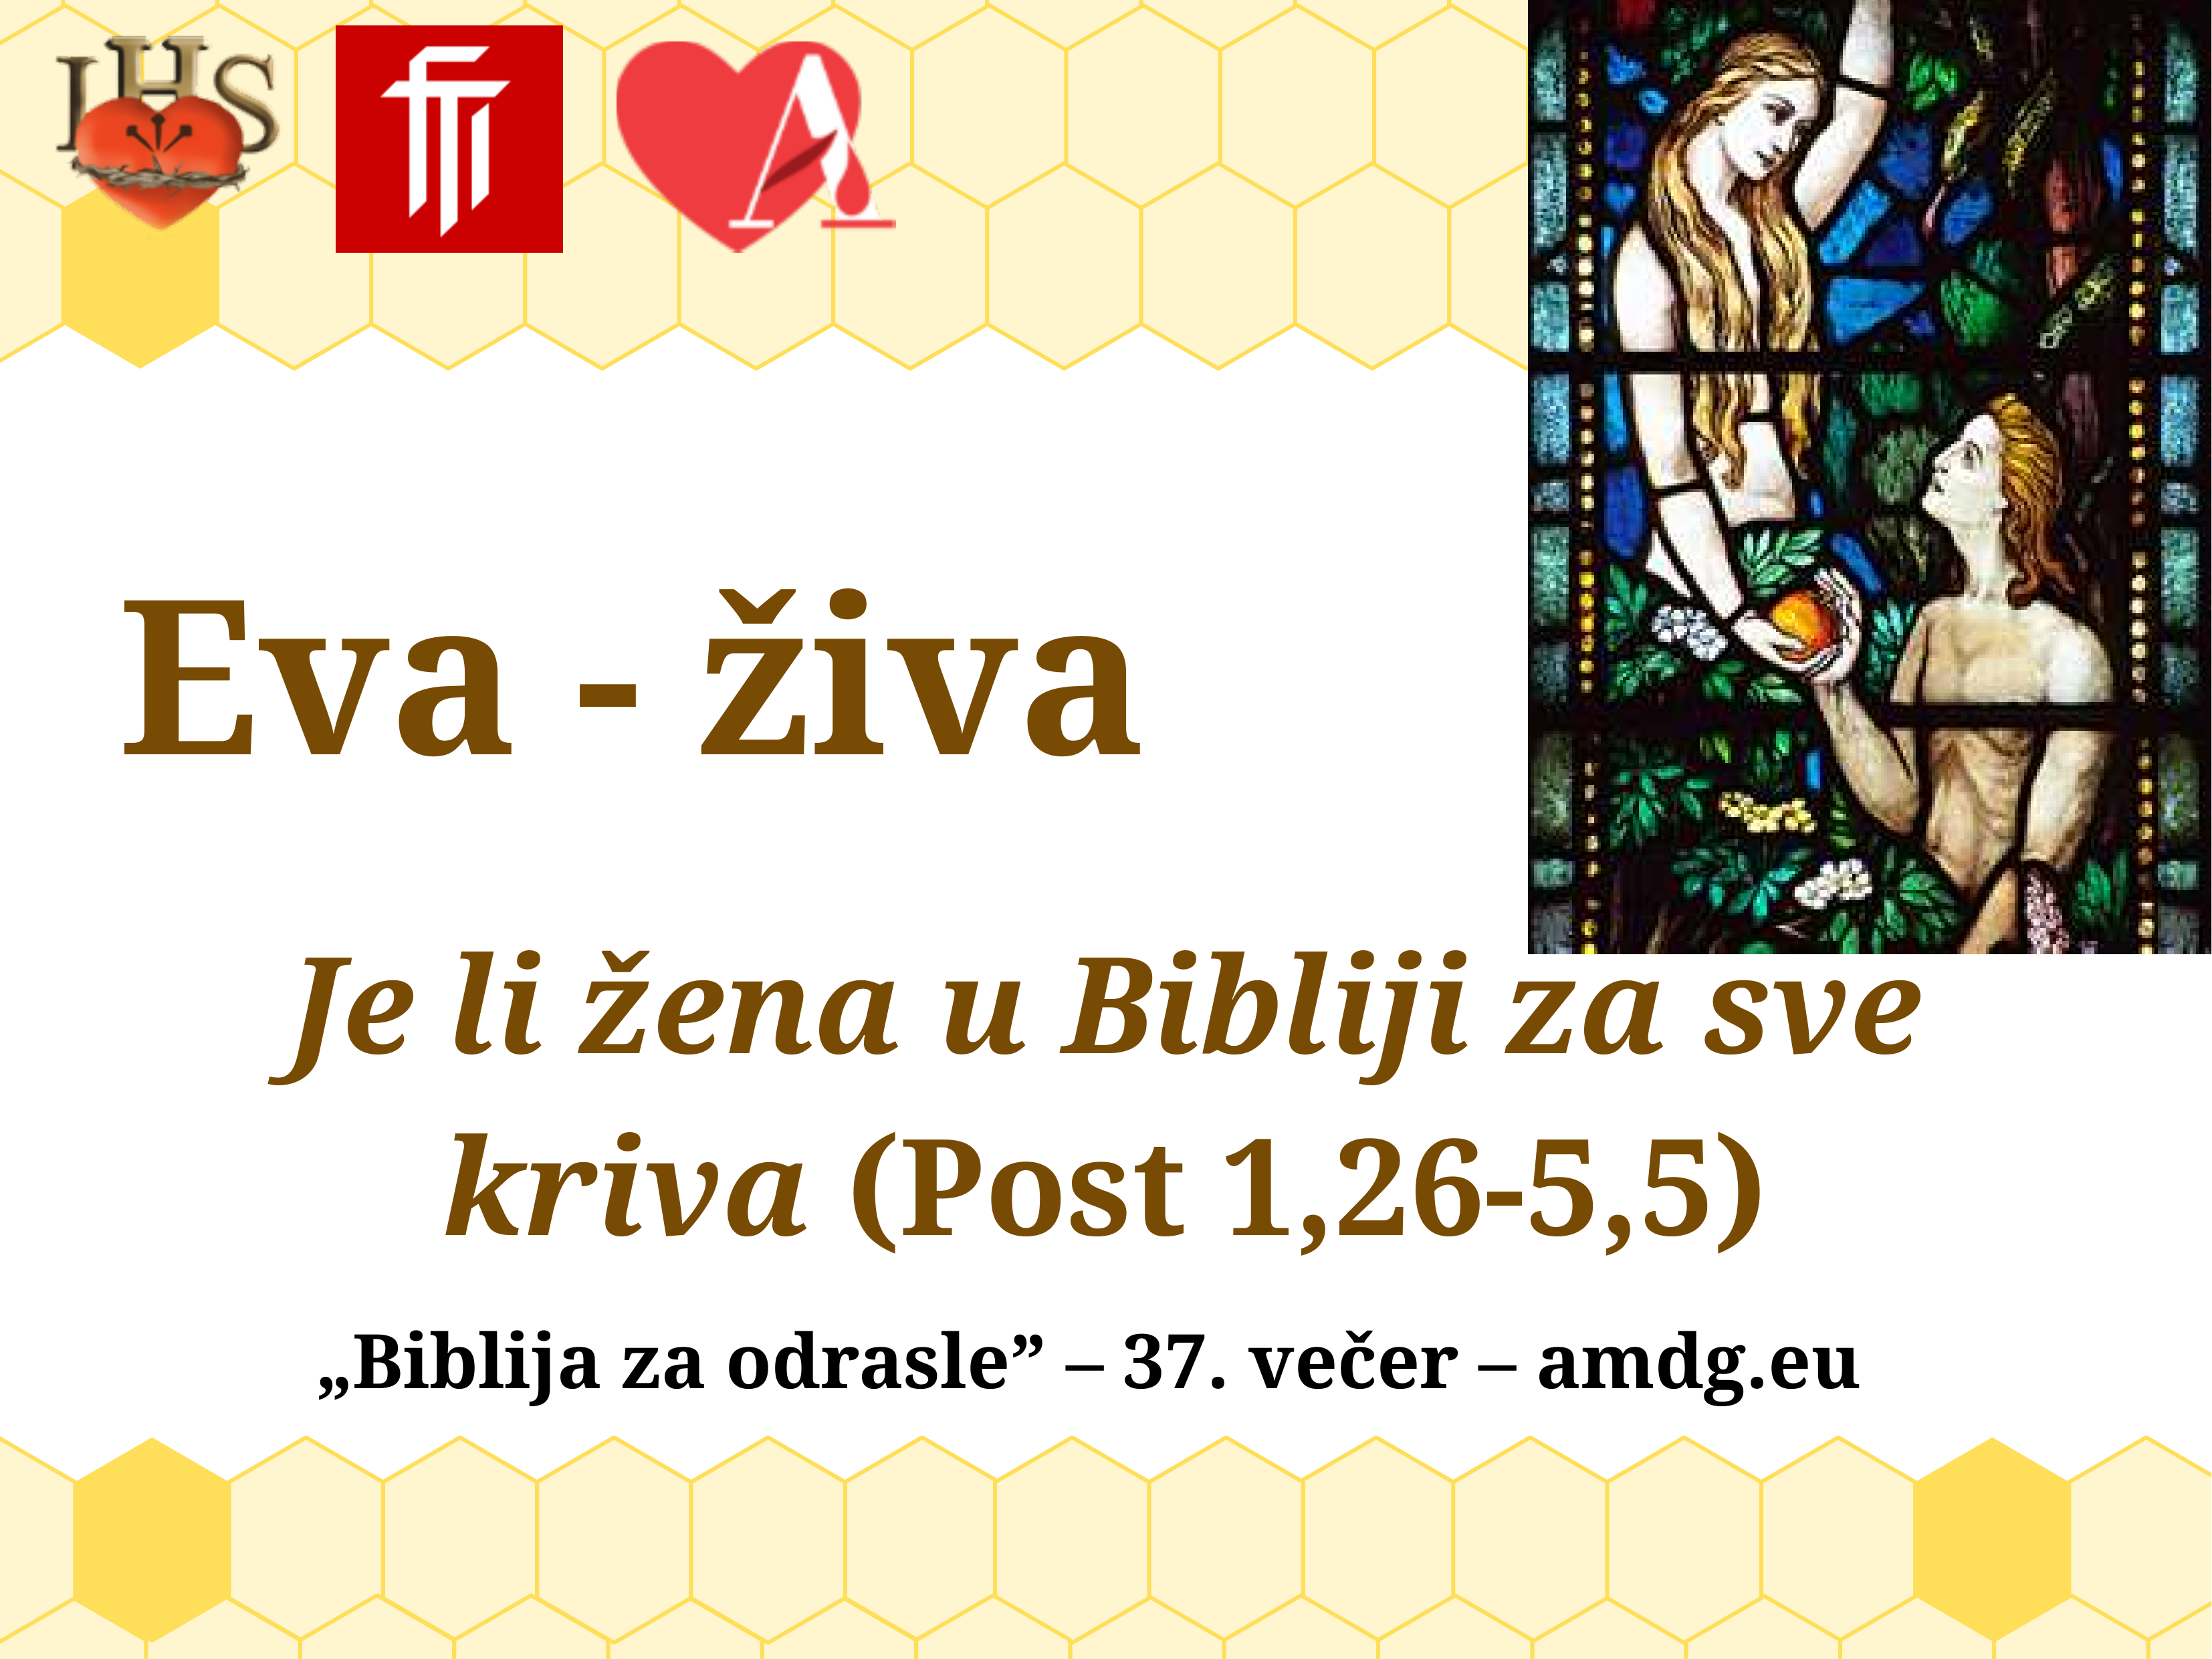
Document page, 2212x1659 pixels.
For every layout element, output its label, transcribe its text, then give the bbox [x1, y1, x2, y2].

picture [1528, 0, 2212, 954]
picture [617, 41, 896, 253]
subtitle Je li žena u Bibliji za sve kriva (Post 1,26-5,5) [118, 940, 2093, 1245]
text_box „Biblija za odrasle” – 37. večer – amdg.eu [237, 1303, 1942, 1412]
picture [336, 25, 563, 253]
picture [55, 13, 282, 240]
title Eva - živa [118, 395, 1501, 940]
